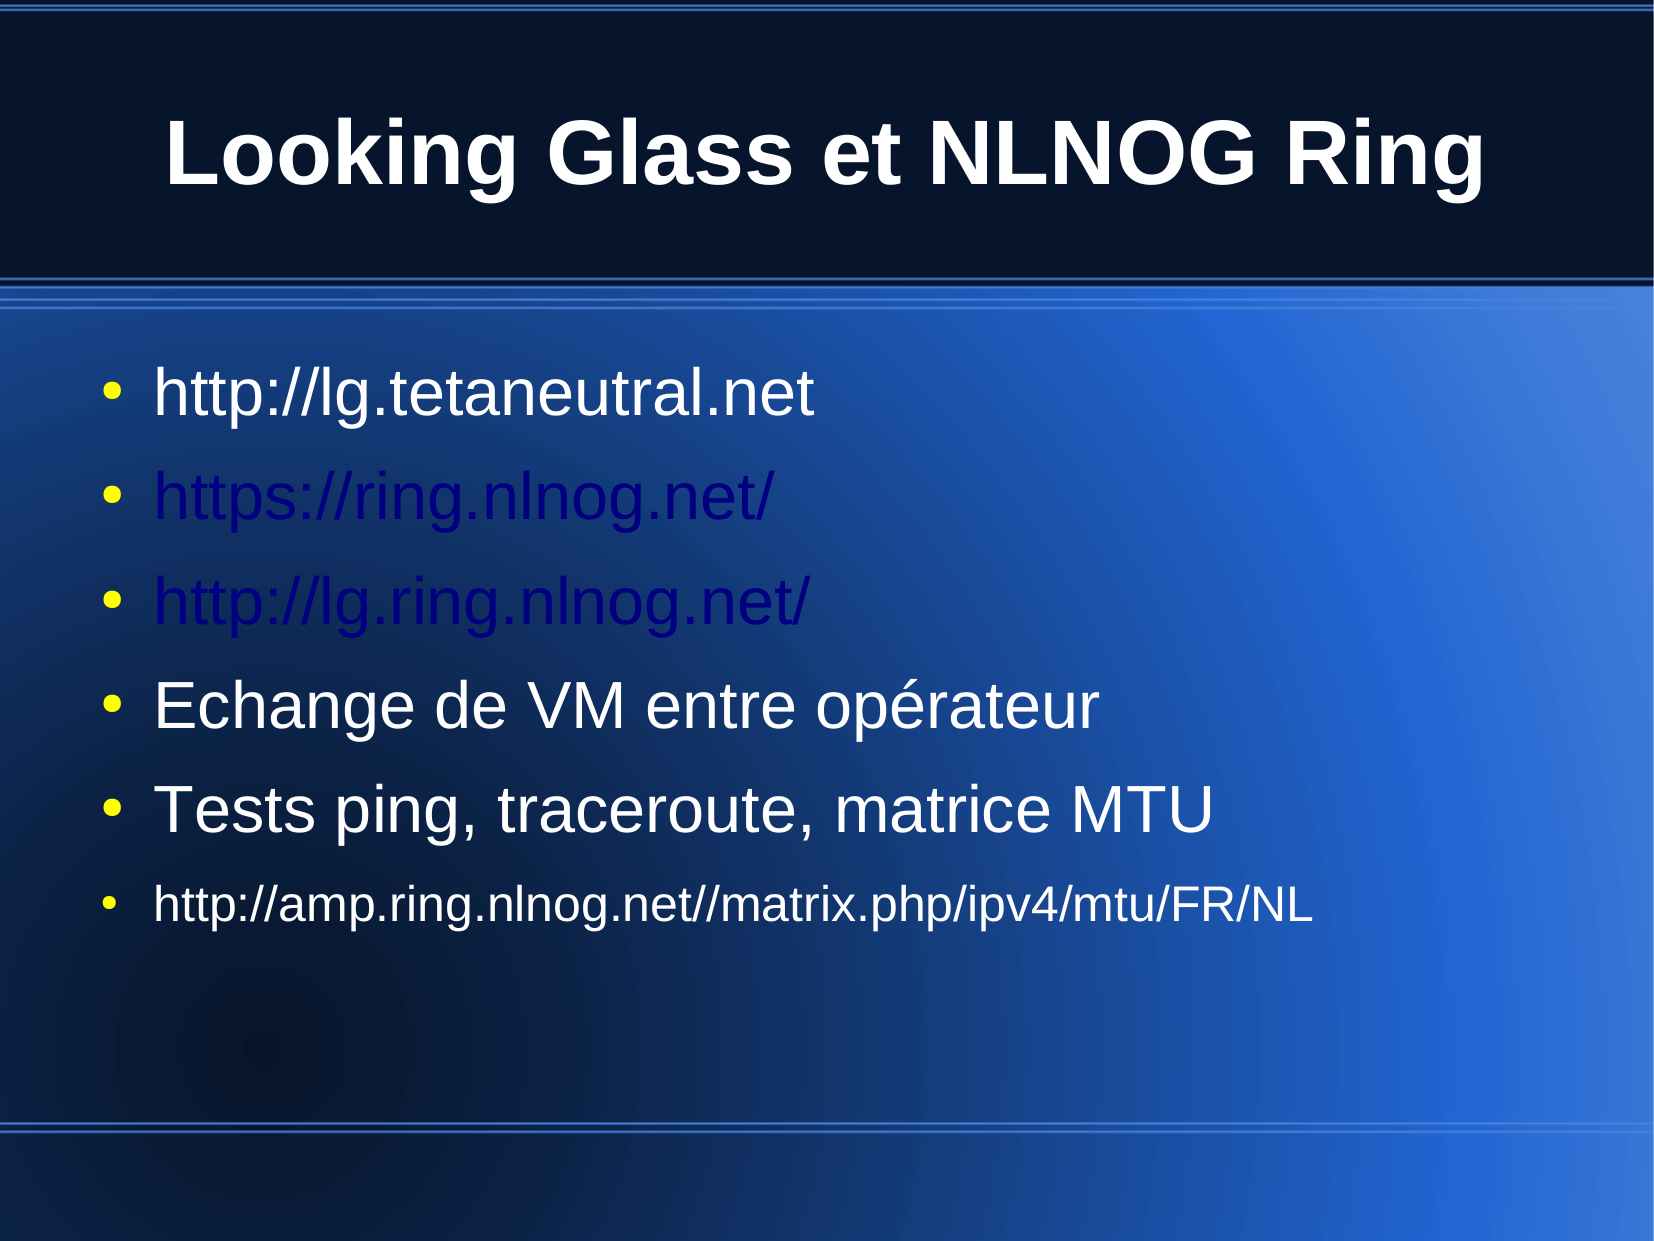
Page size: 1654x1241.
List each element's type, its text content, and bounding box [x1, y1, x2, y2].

list http://lg.tetaneutral.net https://ring.nlnog.net/ http://lg.ring.nlnog.net/ Echange de VM entre opérateur Tests ping, traceroute, matrice MTU http://amp.ring.nlnog.net//matrix.php/ipv4/mtu/FR/NL [82, 355, 1571, 1159]
title Looking Glass et NLNOG Ring [82, 56, 1571, 250]
picture [0, 0, 1654, 1241]
